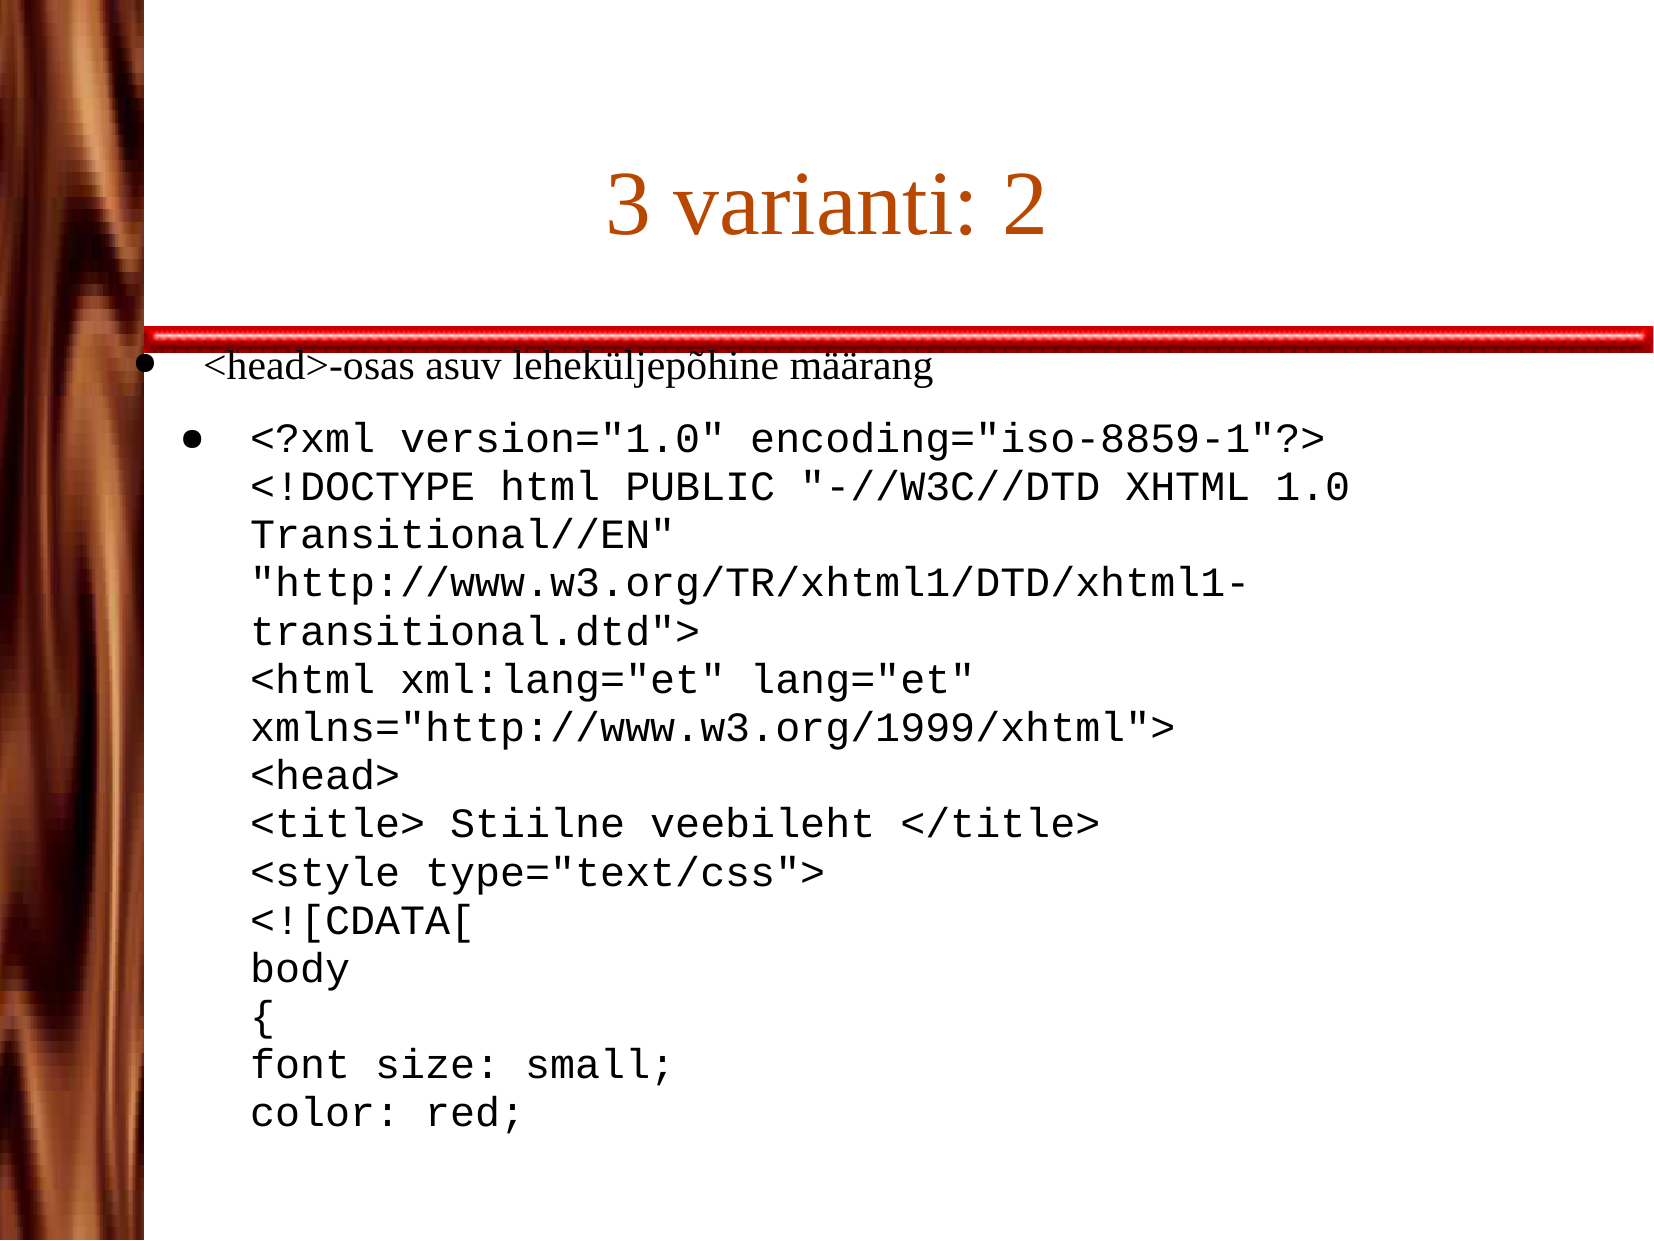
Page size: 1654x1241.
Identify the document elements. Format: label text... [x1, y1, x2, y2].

picture [0, 0, 1654, 1240]
list <head>-osas asuv leheküljepõhine määrang <?xml version="1.0" encoding="iso-8859-1"?> <!DOCTYPE html PUBLIC "-//W3C//DTD XHTML 1.0 Transitional//EN" "http://www.w3.org/TR/xhtml1/DTD/xhtml1-transitional.dtd"> <html xml:lang="et" lang="et" xmlns="http://www.w3.org/1999/xhtml"> <head> <title> Stiilne veebileht </title> <style type="text/css"> <![CDATA[ body { font size: small; color: red; [121, 344, 1533, 1237]
title 3 varianti: 2 [121, 100, 1533, 312]
